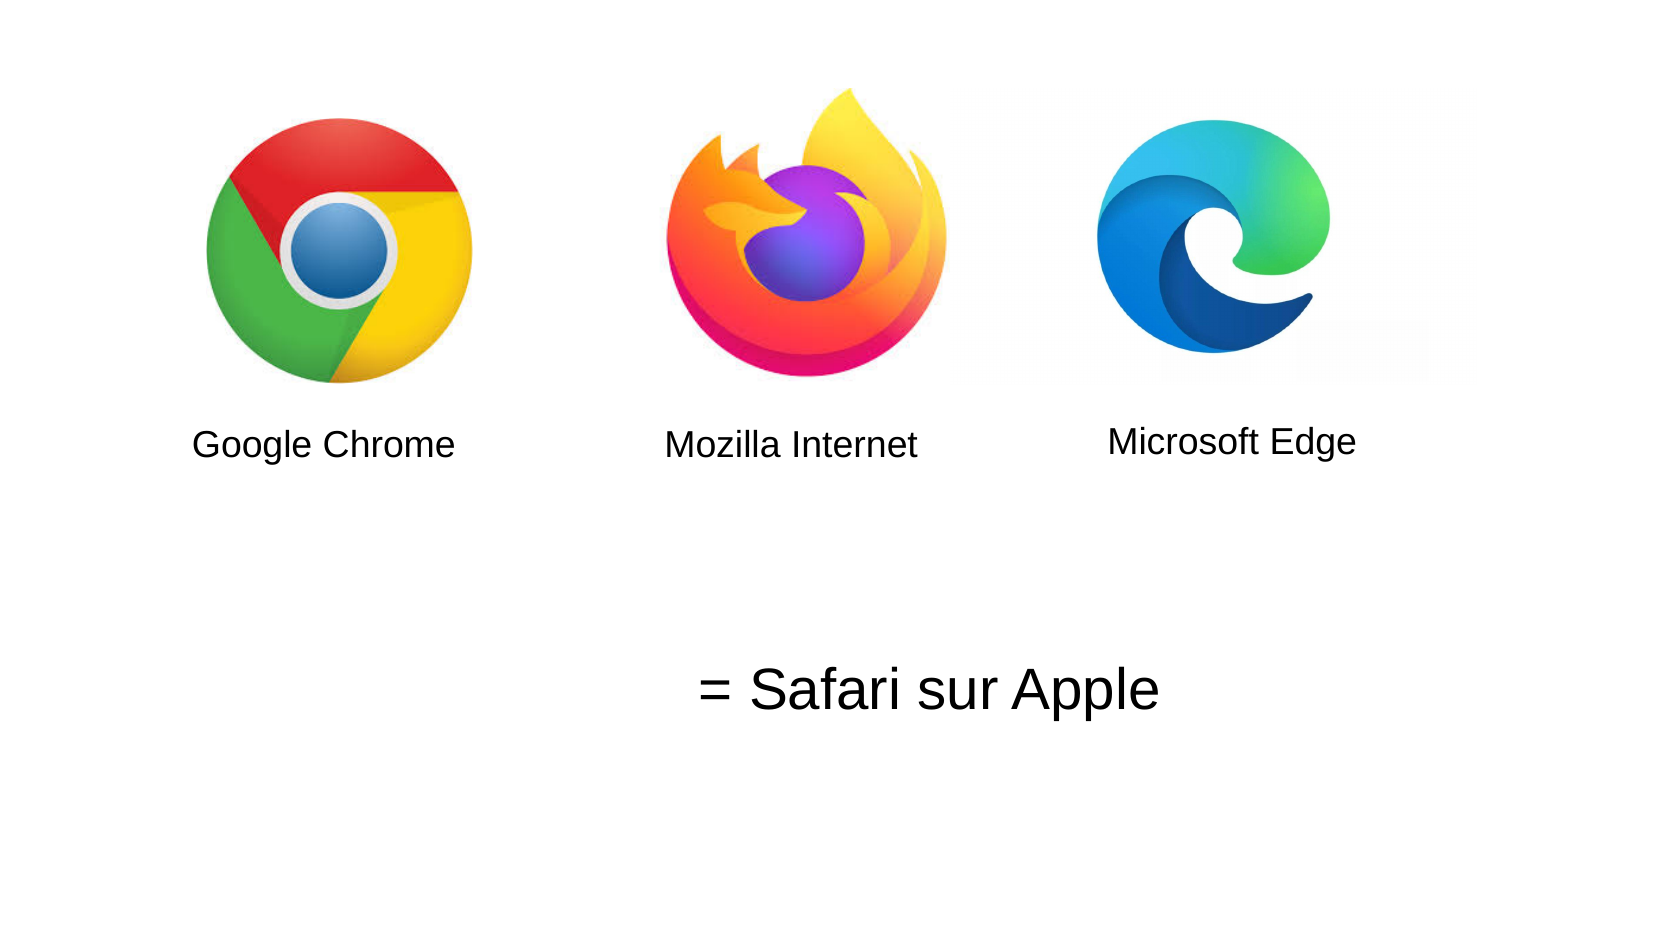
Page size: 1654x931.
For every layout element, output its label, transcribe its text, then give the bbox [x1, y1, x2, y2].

text_box Google Chrome [177, 415, 473, 473]
text_box Mozilla Internet [649, 415, 975, 473]
picture [649, 88, 1477, 385]
text_box = Safari sur Apple [649, 649, 1211, 795]
picture [206, 118, 473, 384]
text_box Microsoft Edge [1092, 413, 1388, 471]
